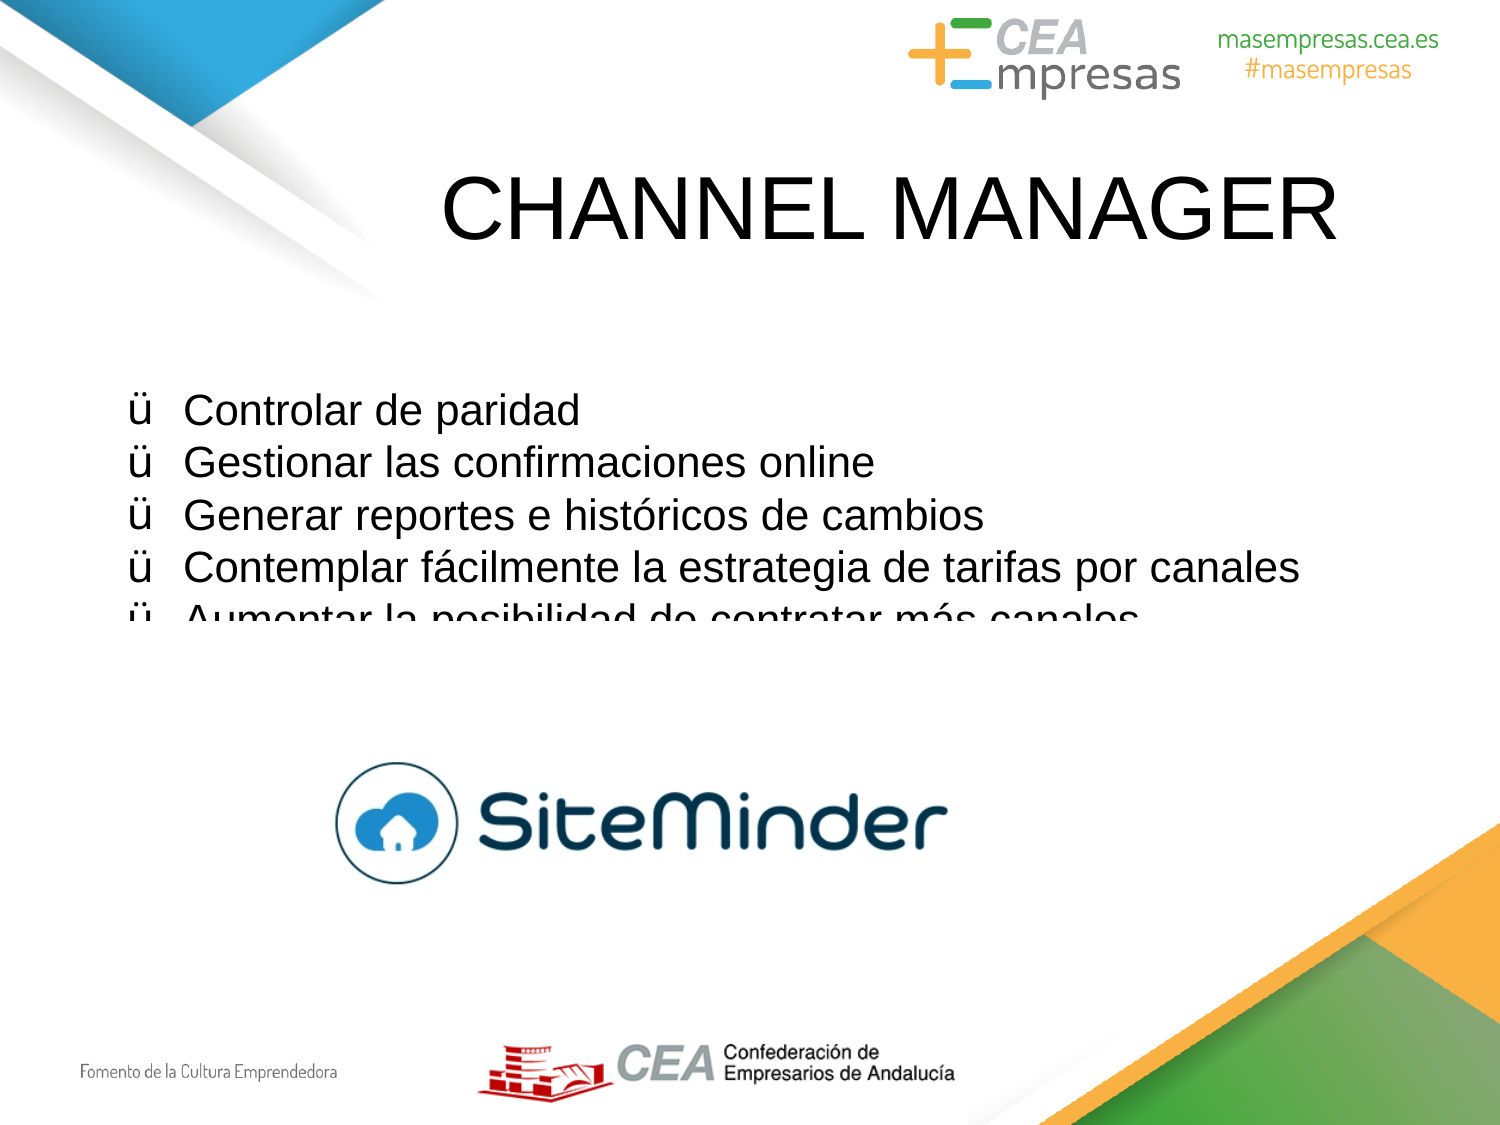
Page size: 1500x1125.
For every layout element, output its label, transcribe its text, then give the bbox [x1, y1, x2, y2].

picture [81, 1063, 337, 1082]
picture [476, 1044, 955, 1103]
picture [908, 18, 1180, 100]
text_box Controlar de paridad Gestionar las confirmaciones online Generar reportes e históricos de cambios Contemplar fácilmente la estrategia de tarifas por canales Aumentar la posibilidad de contratar más canales [112, 349, 1500, 729]
text_box CHANNEL MANAGER [253, 118, 1500, 289]
picture [0, 0, 532, 304]
picture [1216, 32, 1441, 87]
picture [112, 621, 1500, 1125]
